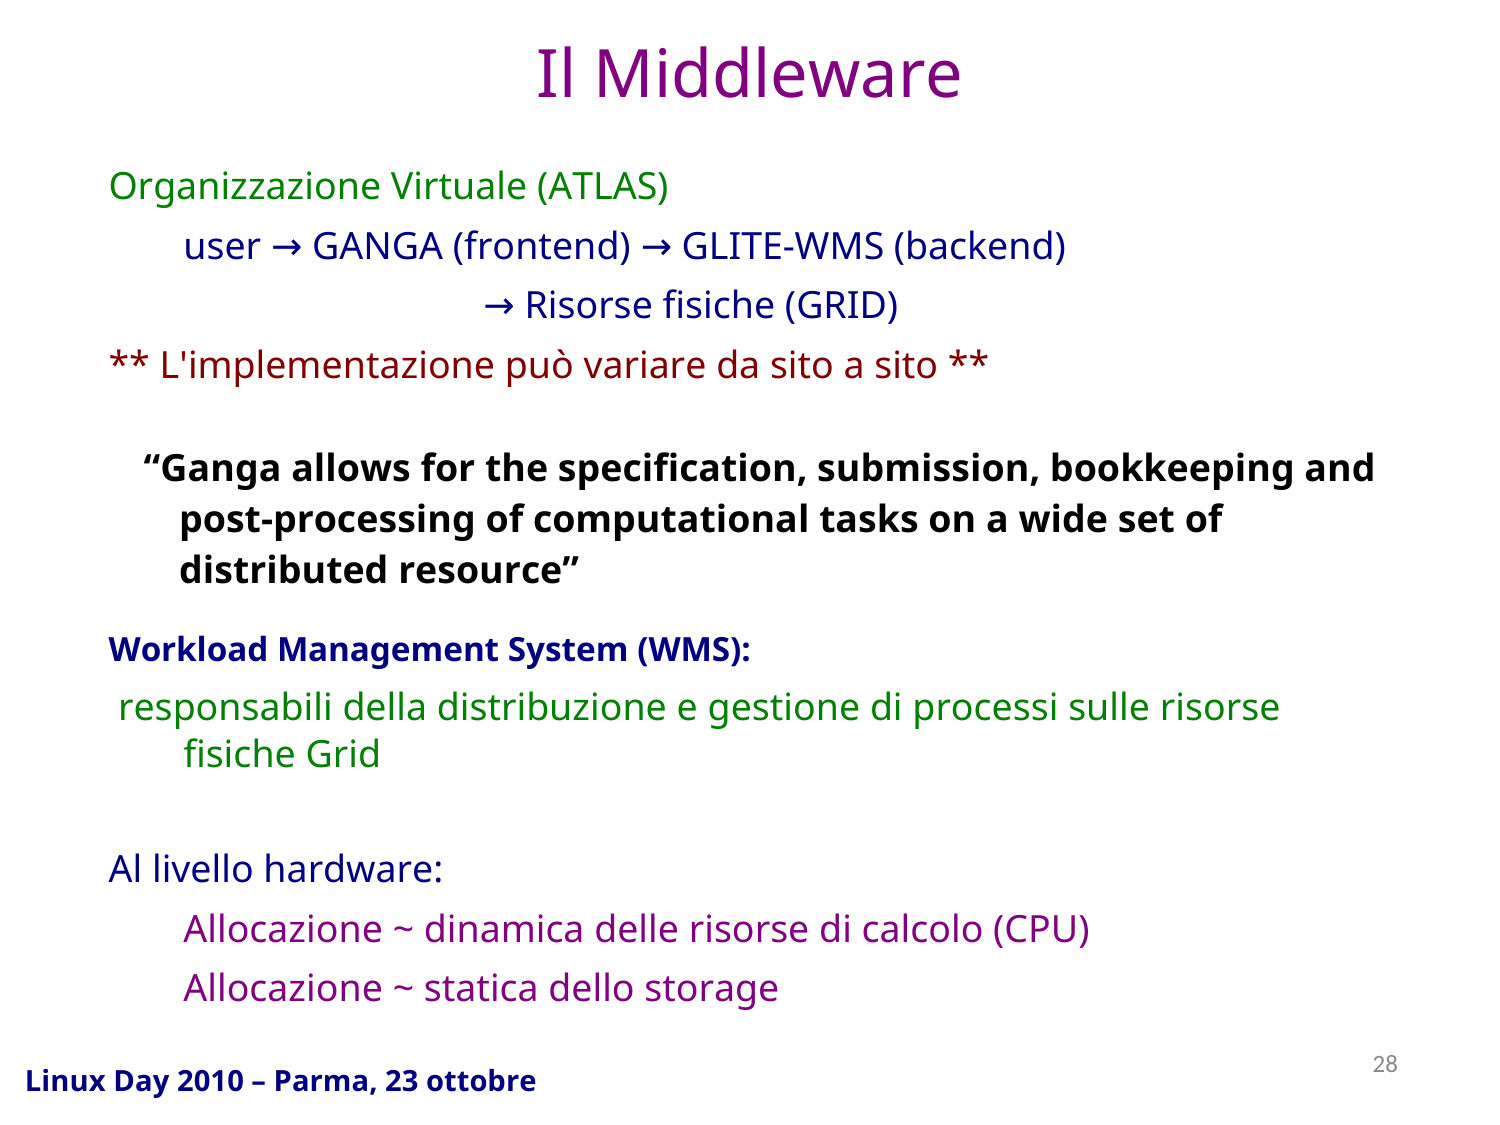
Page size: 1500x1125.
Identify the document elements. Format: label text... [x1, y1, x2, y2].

text_box Il Middleware [41, 0, 1459, 132]
subtitle Organizzazione Virtuale (ATLAS)‏ user → GANGA (frontend) → GLITE-WMS (backend)‏ → Risorse fisiche (GRID) ** L'implementazione può variare da sito a sito ** “Ganga allows for the specification, submission, bookkeeping and post-processing of computational tasks on a wide set of distributed resource” Workload Management System (WMS): responsabili della distribuzione e gestione di processi sulle risorse fisiche Grid Al livello hardware: Allocazione ~ dinamica delle risorse di calcolo (CPU)‏ Allocazione ~ statica dello storage [108, 143, 1399, 1030]
